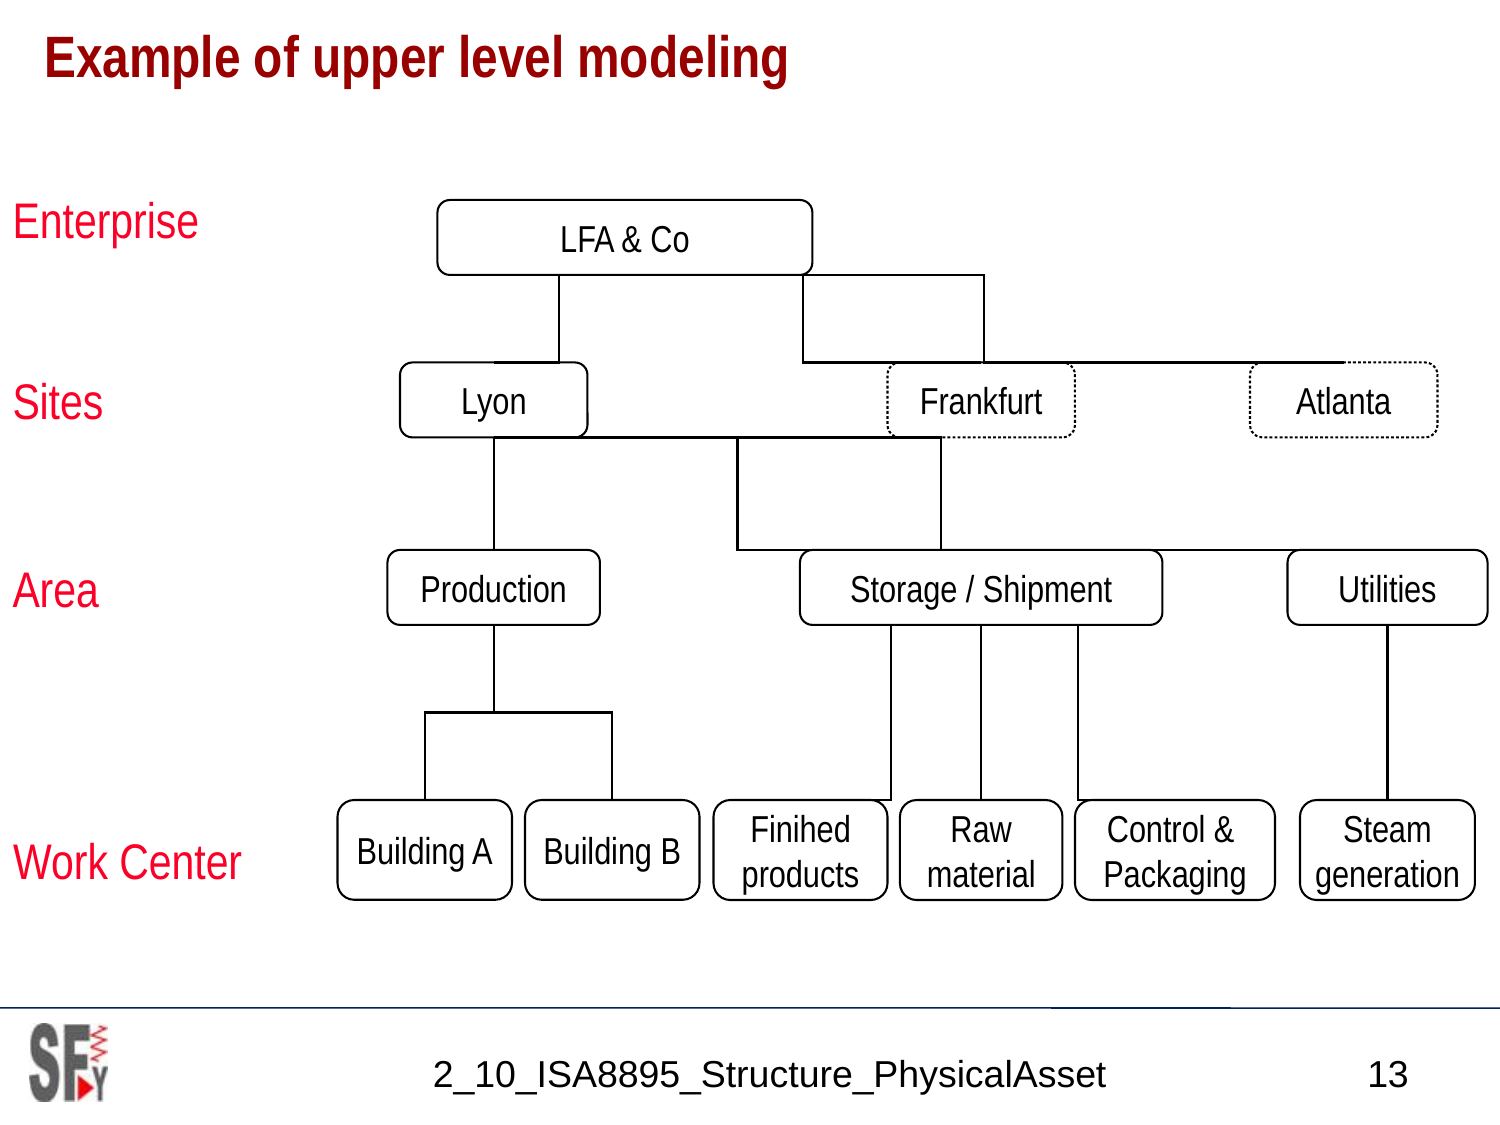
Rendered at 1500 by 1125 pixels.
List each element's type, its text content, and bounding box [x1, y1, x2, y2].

text_box Production [387, 549, 600, 625]
text_box Building A [337, 800, 513, 900]
text_box Lyon [399, 362, 588, 438]
text_box Building B [525, 800, 700, 900]
text_box Atlanta [1250, 362, 1438, 438]
text_box Work Center [13, 822, 243, 898]
text_box Control & Packaging [1074, 800, 1276, 901]
text_box Raw material [899, 800, 1063, 901]
text_box Frankfurt [887, 362, 1075, 438]
footer 2_10_ISA8895_Structure_PhysicalAsset [417, 1034, 1352, 1103]
text_box Finihed products [713, 800, 888, 901]
text_box Area [12, 549, 100, 625]
text_box Enterprise [12, 180, 200, 257]
picture [29, 1023, 108, 1102]
text_box Steam generation [1299, 800, 1475, 901]
text_box Storage / Shipment [799, 551, 1163, 625]
text_box LFA & Co [437, 199, 813, 275]
text_box Area [21, 577, 31, 593]
text_box Utilities [1287, 549, 1488, 625]
text_box Sites [12, 361, 104, 438]
title Example of upper level modeling [29, 12, 1471, 138]
slide_number <numéro> [1352, 1034, 1490, 1103]
